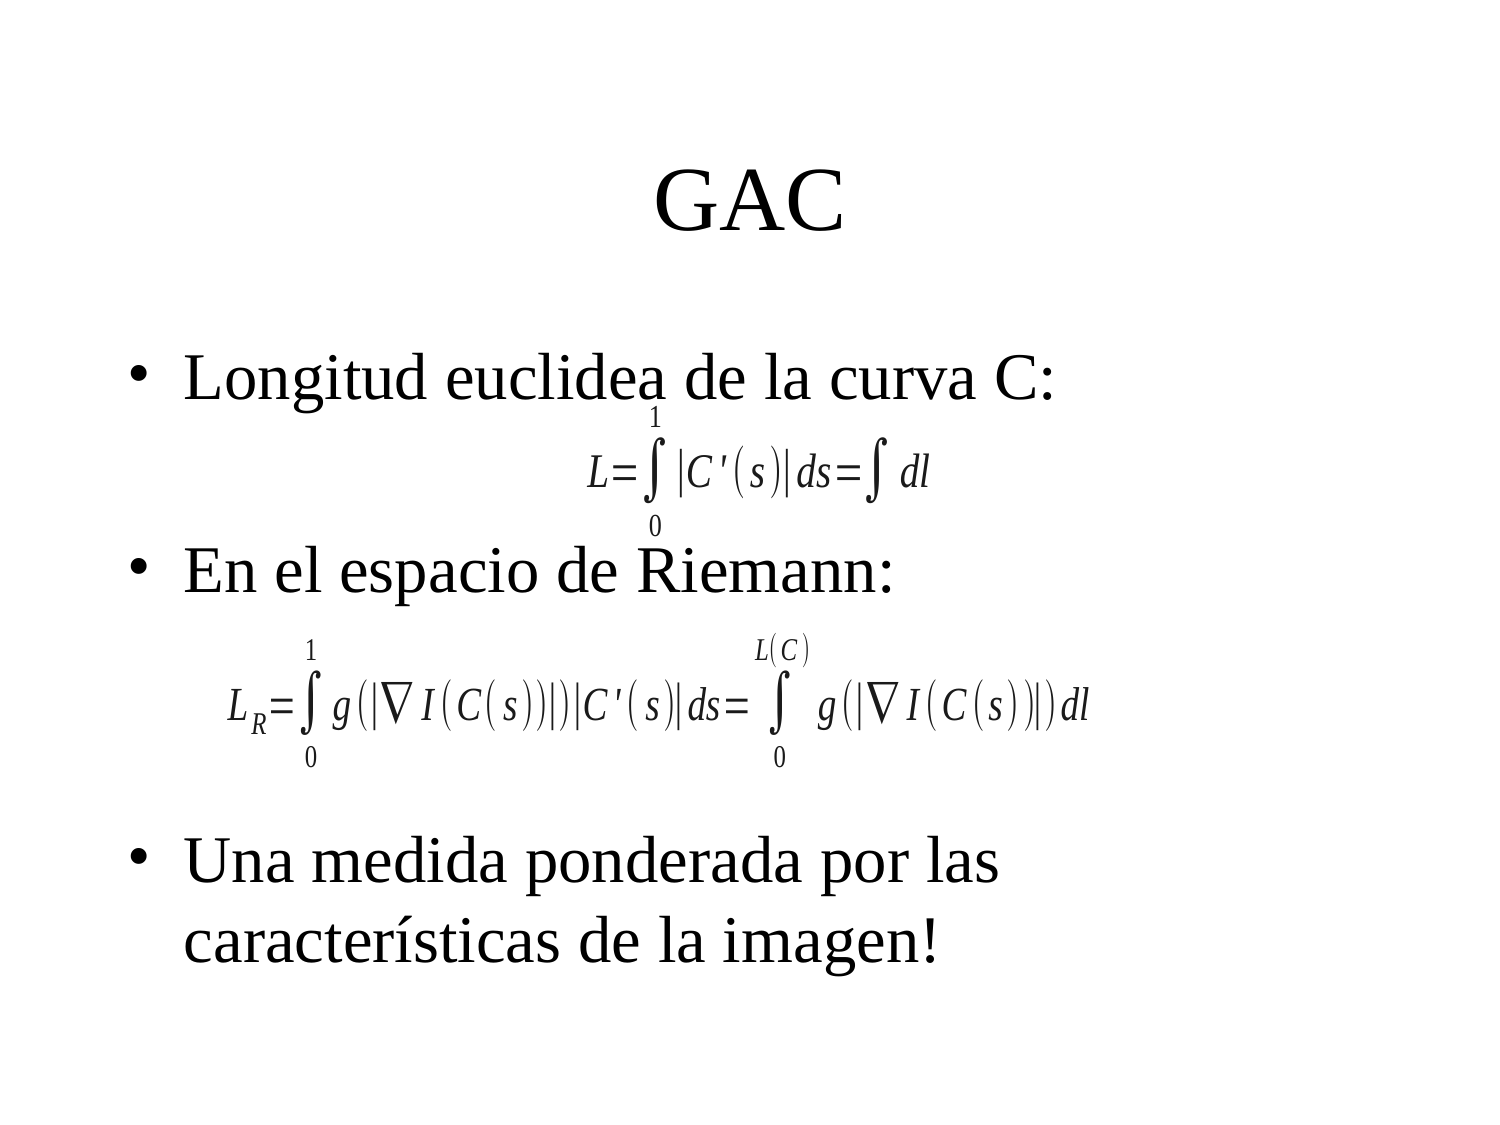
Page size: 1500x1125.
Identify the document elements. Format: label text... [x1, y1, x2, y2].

chart [216, 630, 1105, 775]
text_box Longitud euclidea de la curva C: En el espacio de Riemann: Una medida ponderada por las características de la imagen! [112, 324, 1388, 1001]
chart [575, 399, 946, 545]
text_box GAC [112, 99, 1388, 288]
